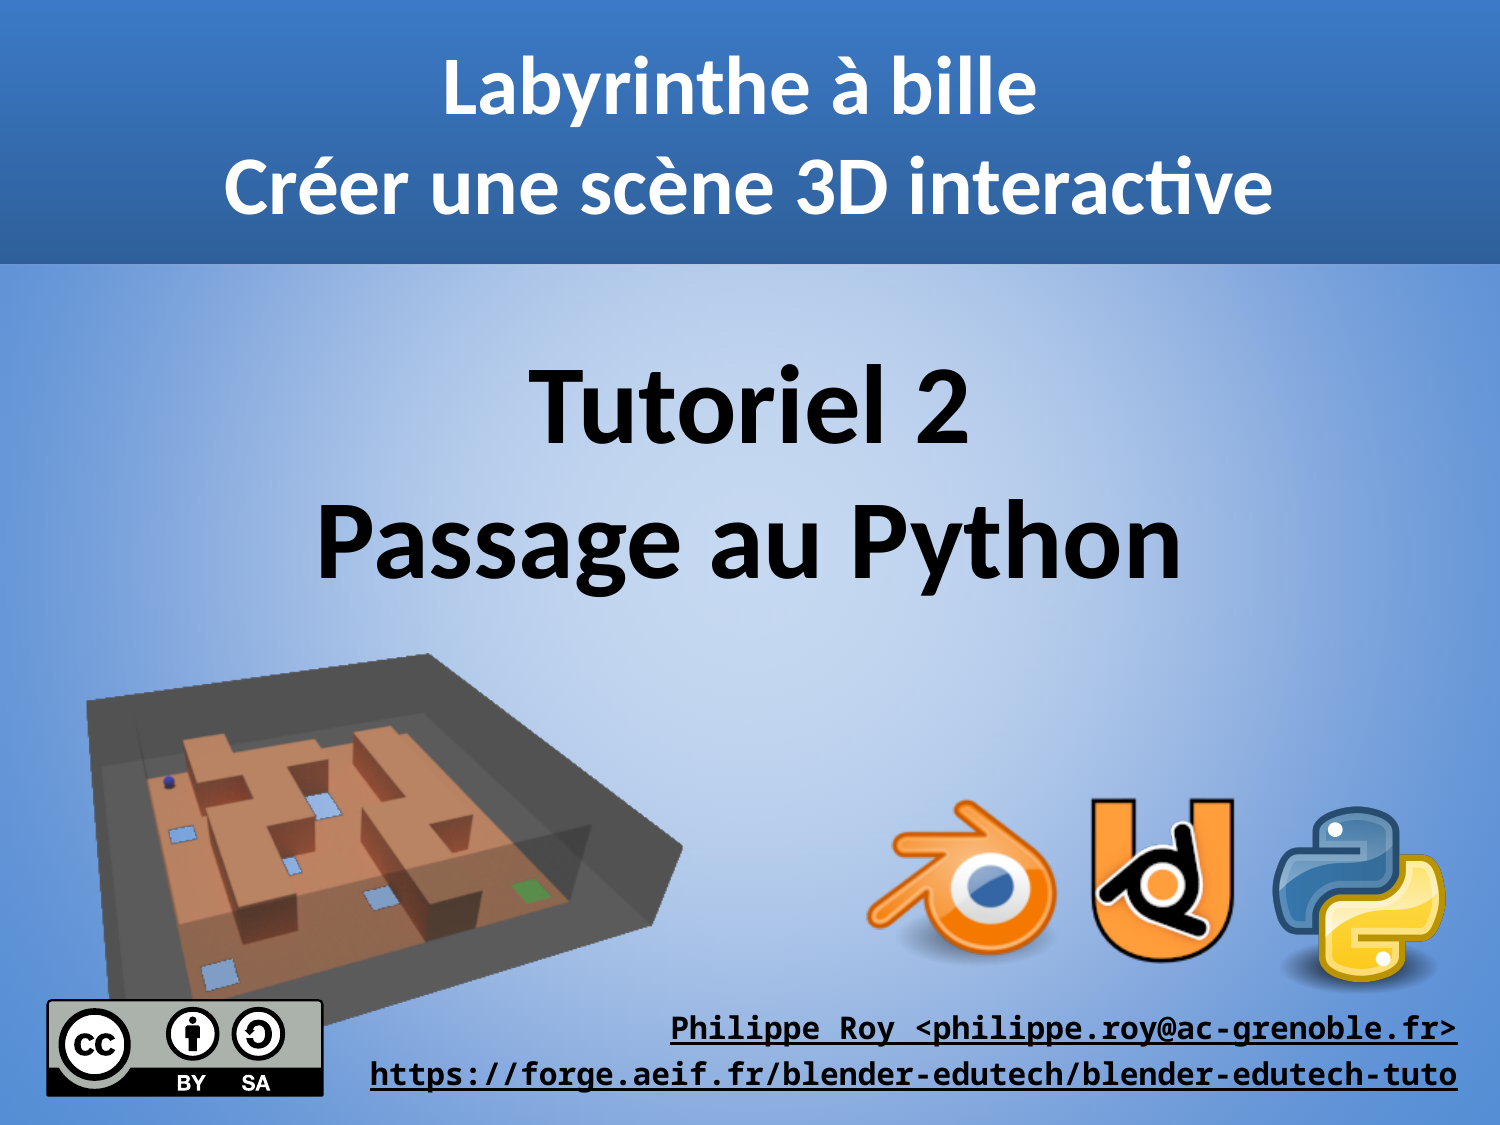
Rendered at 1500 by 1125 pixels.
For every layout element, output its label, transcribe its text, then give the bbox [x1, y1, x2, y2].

title Labyrinthe à bille Créer une scène 3D interactive [0, 0, 1500, 264]
subtitle Tutoriel 2 Passage au Python [0, 323, 1500, 626]
text_box https://forge.aeif.fr/blender-edutech/blender-edutech-tuto [338, 1051, 1473, 1097]
text_box Philippe Roy <philippe.roy@ac-grenoble.fr> [338, 1004, 1473, 1051]
picture [0, 264, 1500, 323]
picture [0, 626, 1500, 1125]
